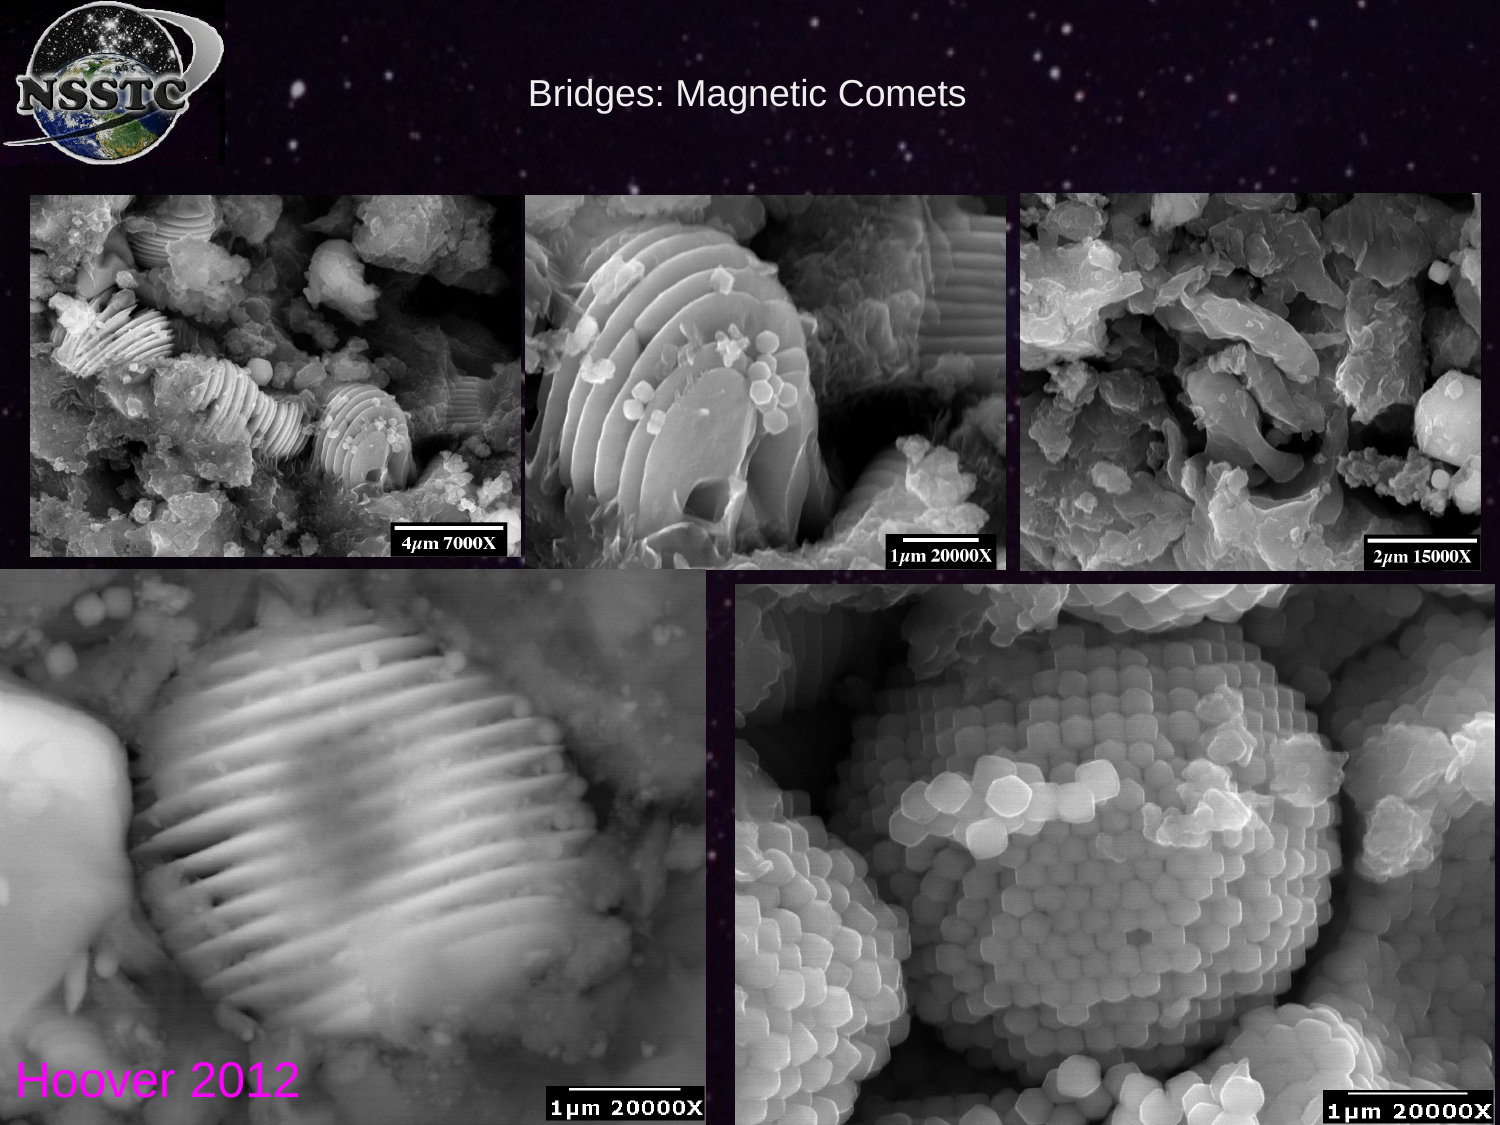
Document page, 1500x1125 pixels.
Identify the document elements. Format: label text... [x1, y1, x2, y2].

text_box Hoover 2012 [0, 1040, 301, 1116]
picture [0, 0, 1500, 1125]
text_box Bridges: Magnetic Comets [112, 0, 1383, 183]
